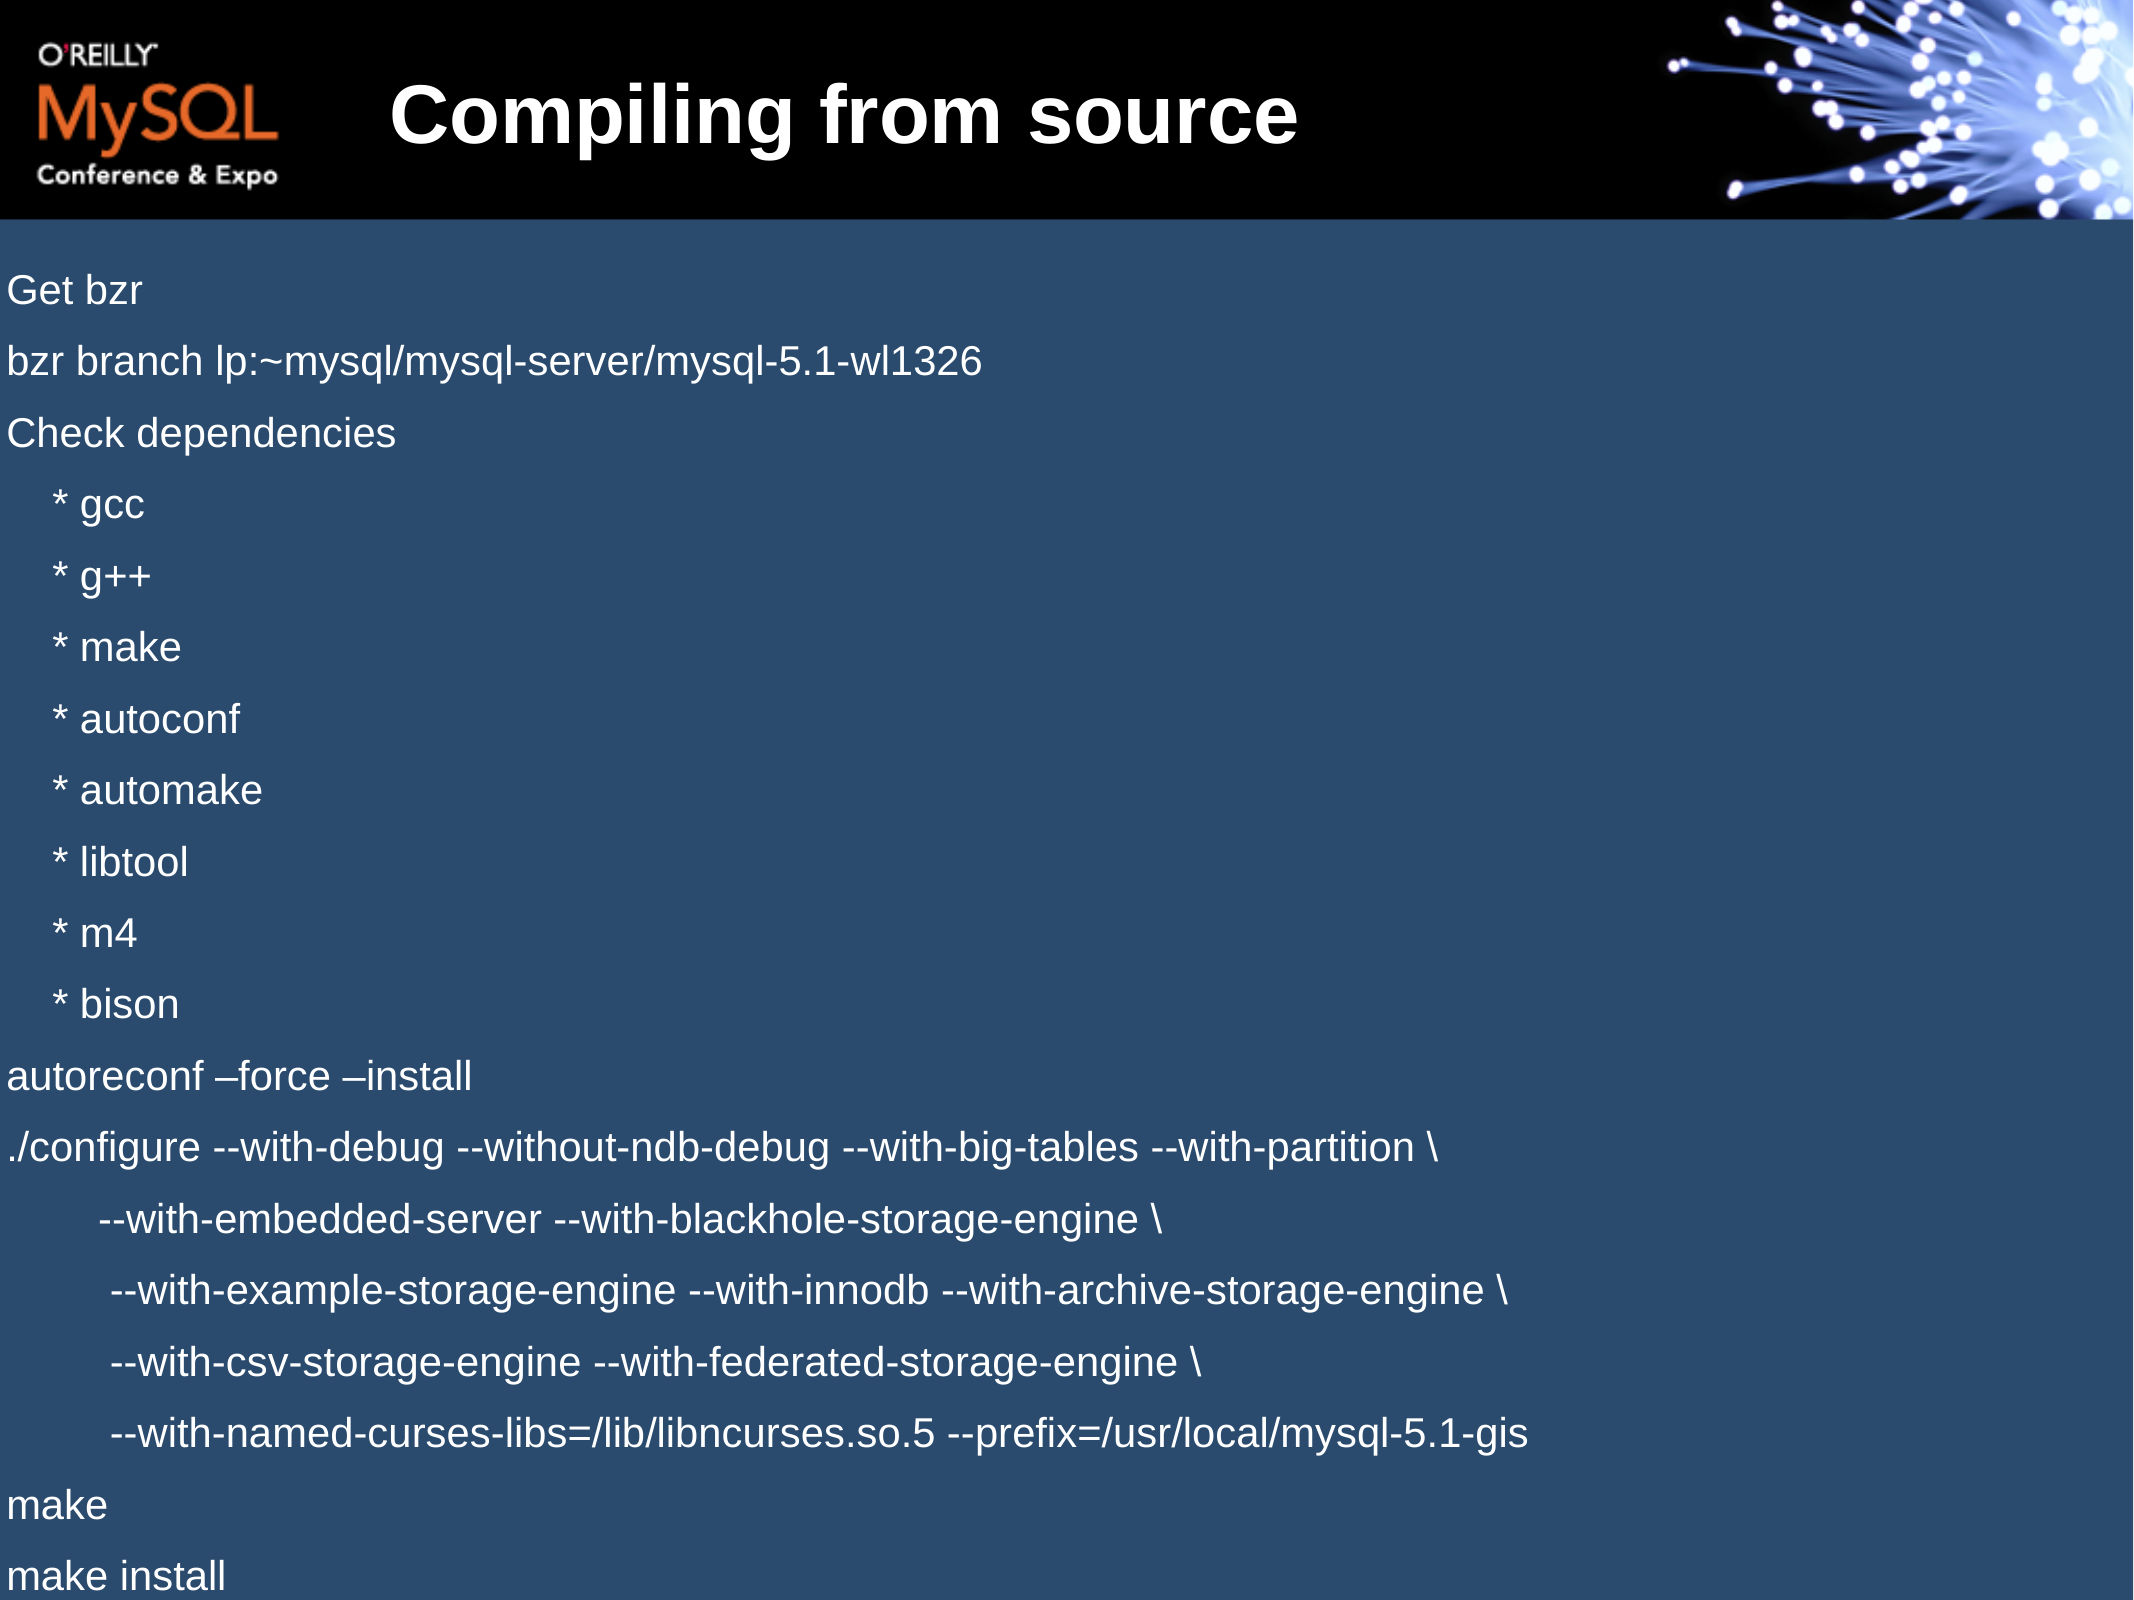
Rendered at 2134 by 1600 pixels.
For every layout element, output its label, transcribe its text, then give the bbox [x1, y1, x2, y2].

title Compiling from source [381, 36, 2103, 193]
list Get bzr bzr branch lp:~mysql/mysql-server/mysql-5.1-wl1326 Check dependencies * gcc * g++ * make * autoconf * automake * libtool * m4 * bison autoreconf –force –install ./configure --with-debug --without-ndb-debug --with-big-tables --with-partition \ --with-embedded-server --with-blackhole-storage-engine \ --with-example-storage-engine --with-innodb --with-archive-storage-engine \ --with-csv-storage-engine --with-federated-storage-engine \ --with-named-curses-libs=/lib/libncurses.so.5 --prefix=/usr/local/mysql-5.1-gis make make install [0, 258, 2100, 1600]
picture [0, 0, 2134, 1600]
